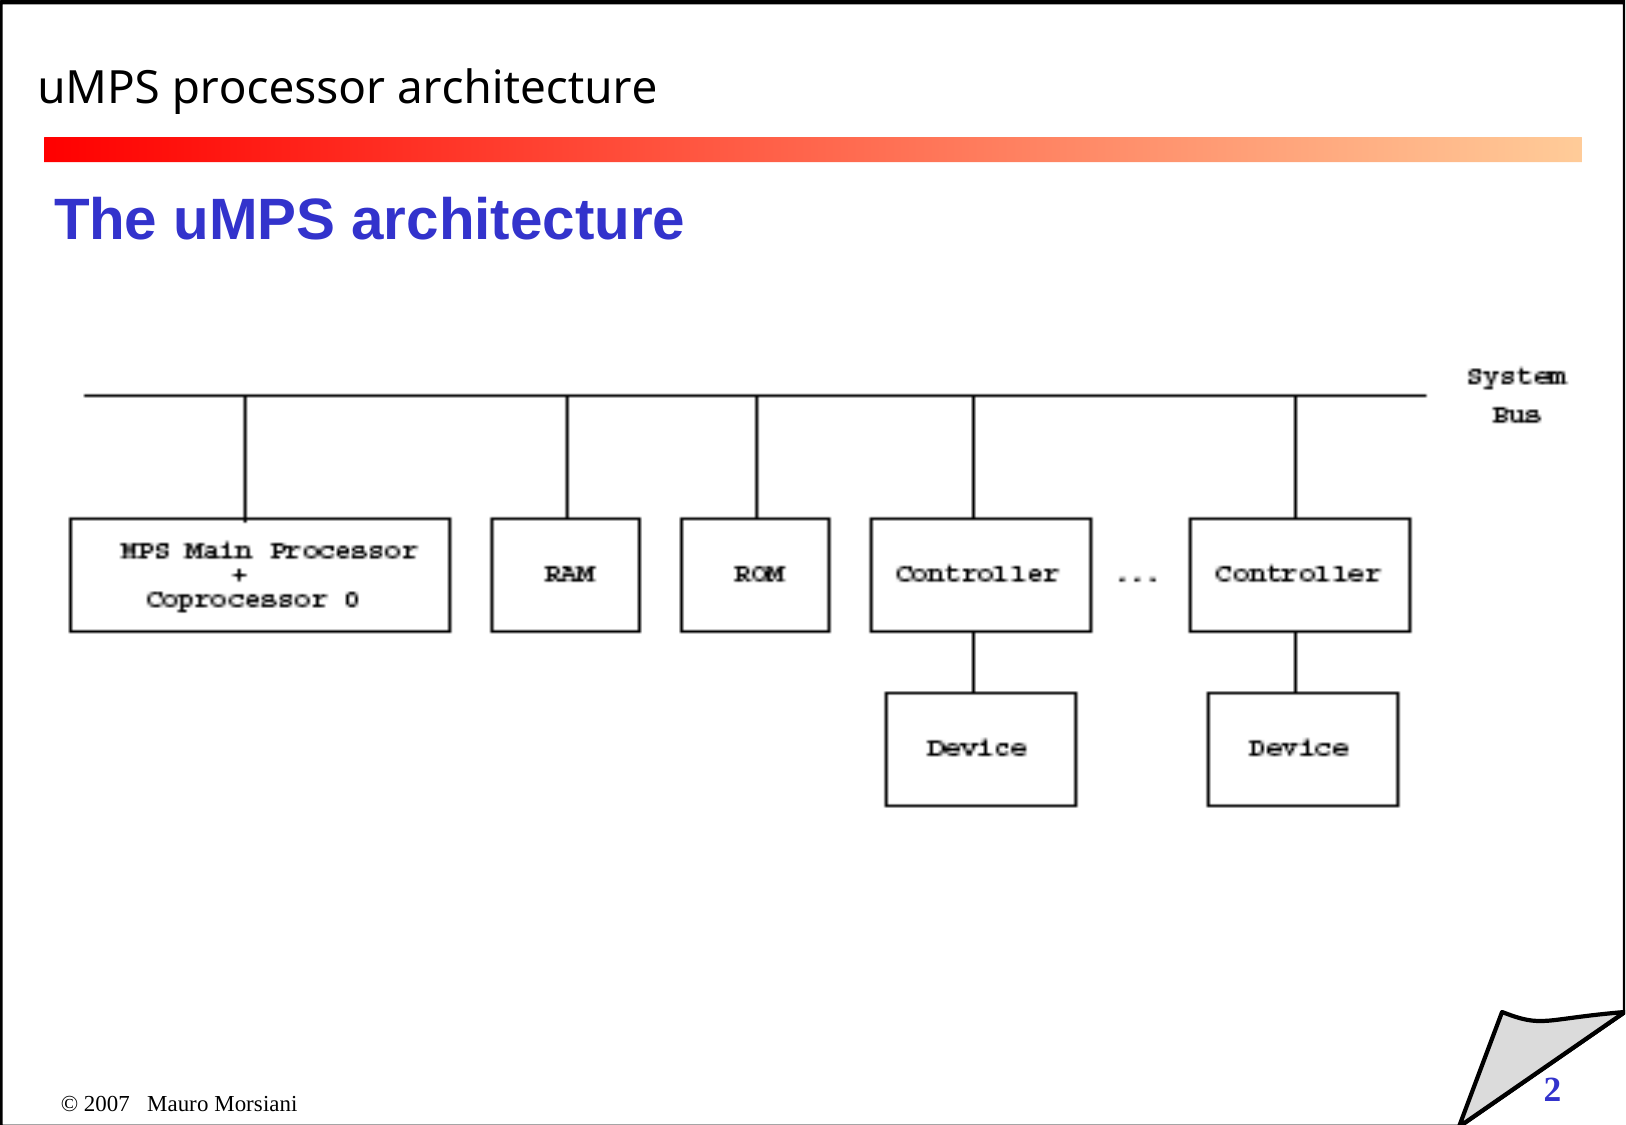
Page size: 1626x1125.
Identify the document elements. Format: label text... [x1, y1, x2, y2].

list The uMPS architecture [54, 187, 1557, 595]
picture [46, 326, 1584, 831]
title uMPS processor architecture [37, 44, 1587, 130]
